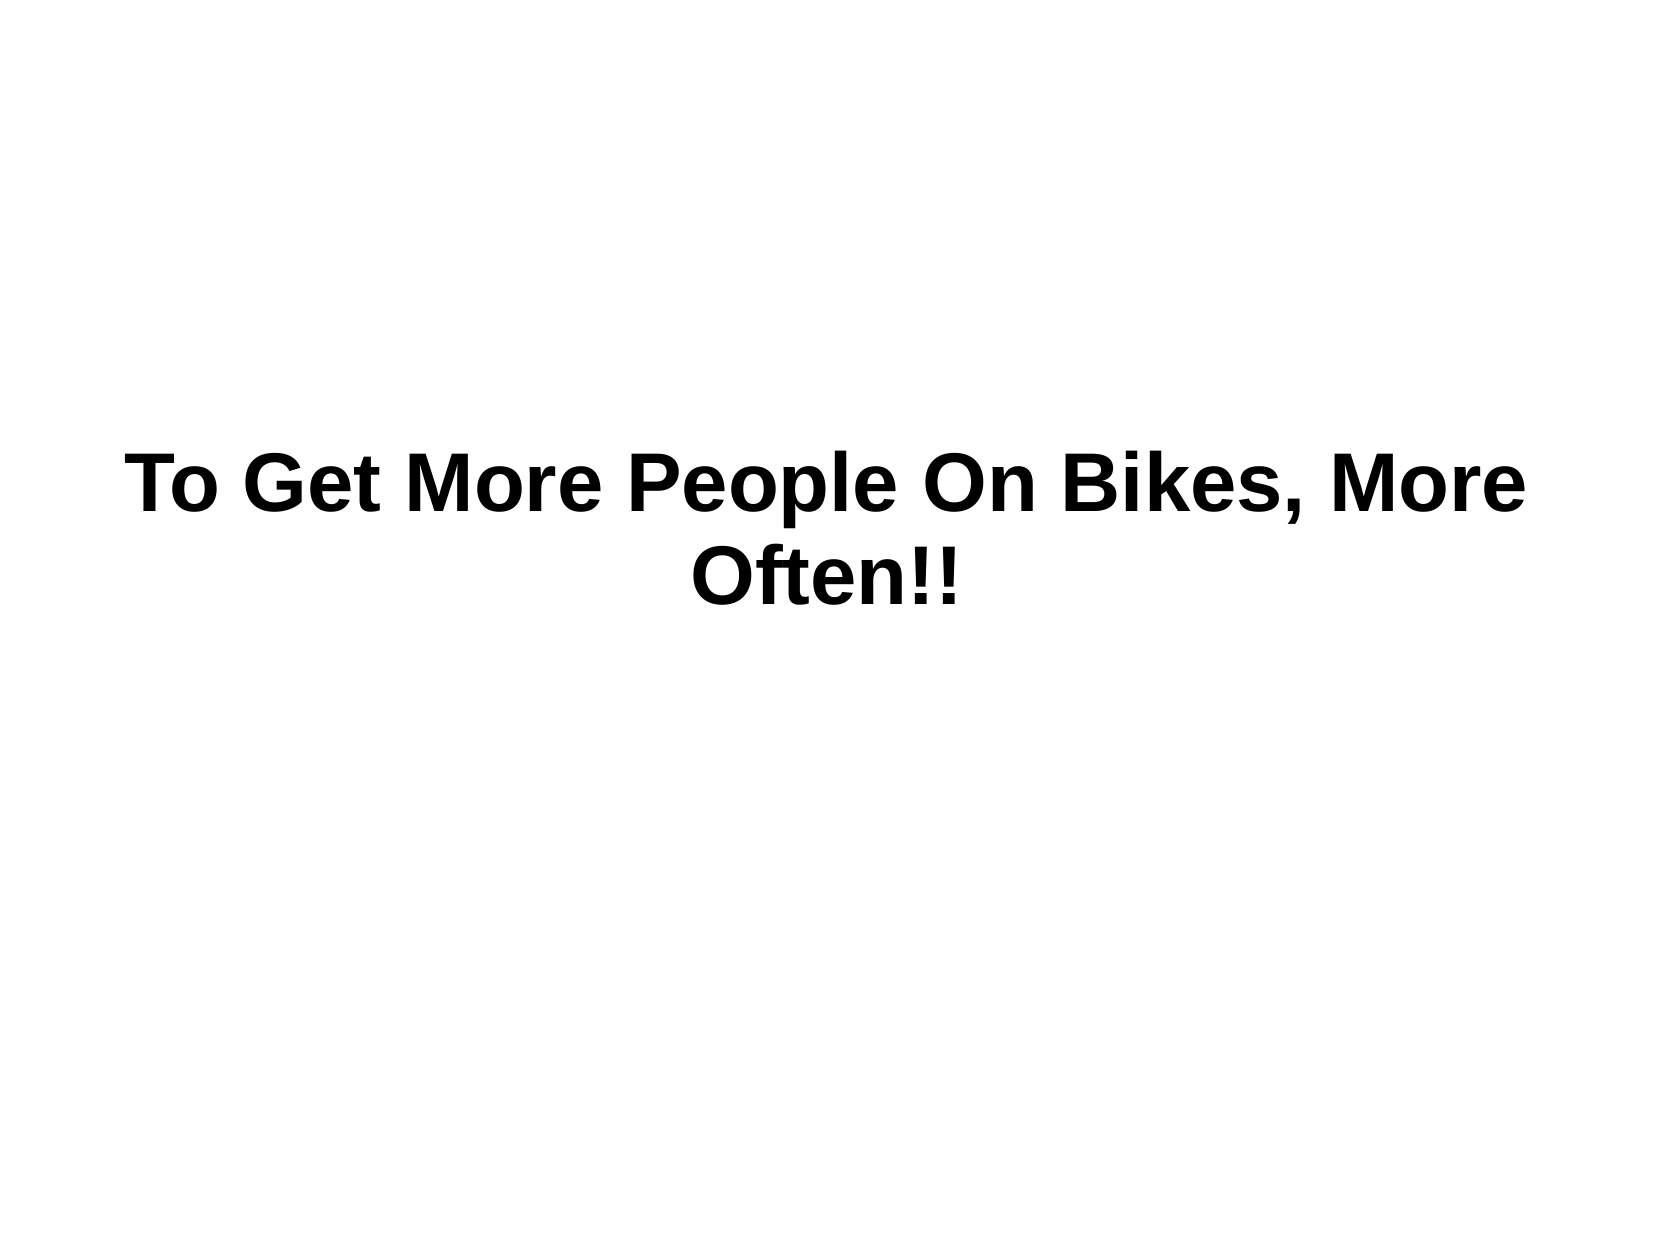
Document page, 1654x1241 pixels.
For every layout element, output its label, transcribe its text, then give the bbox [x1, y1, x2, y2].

subtitle To Get More People On Bikes, More Often!! [82, 49, 1571, 1010]
